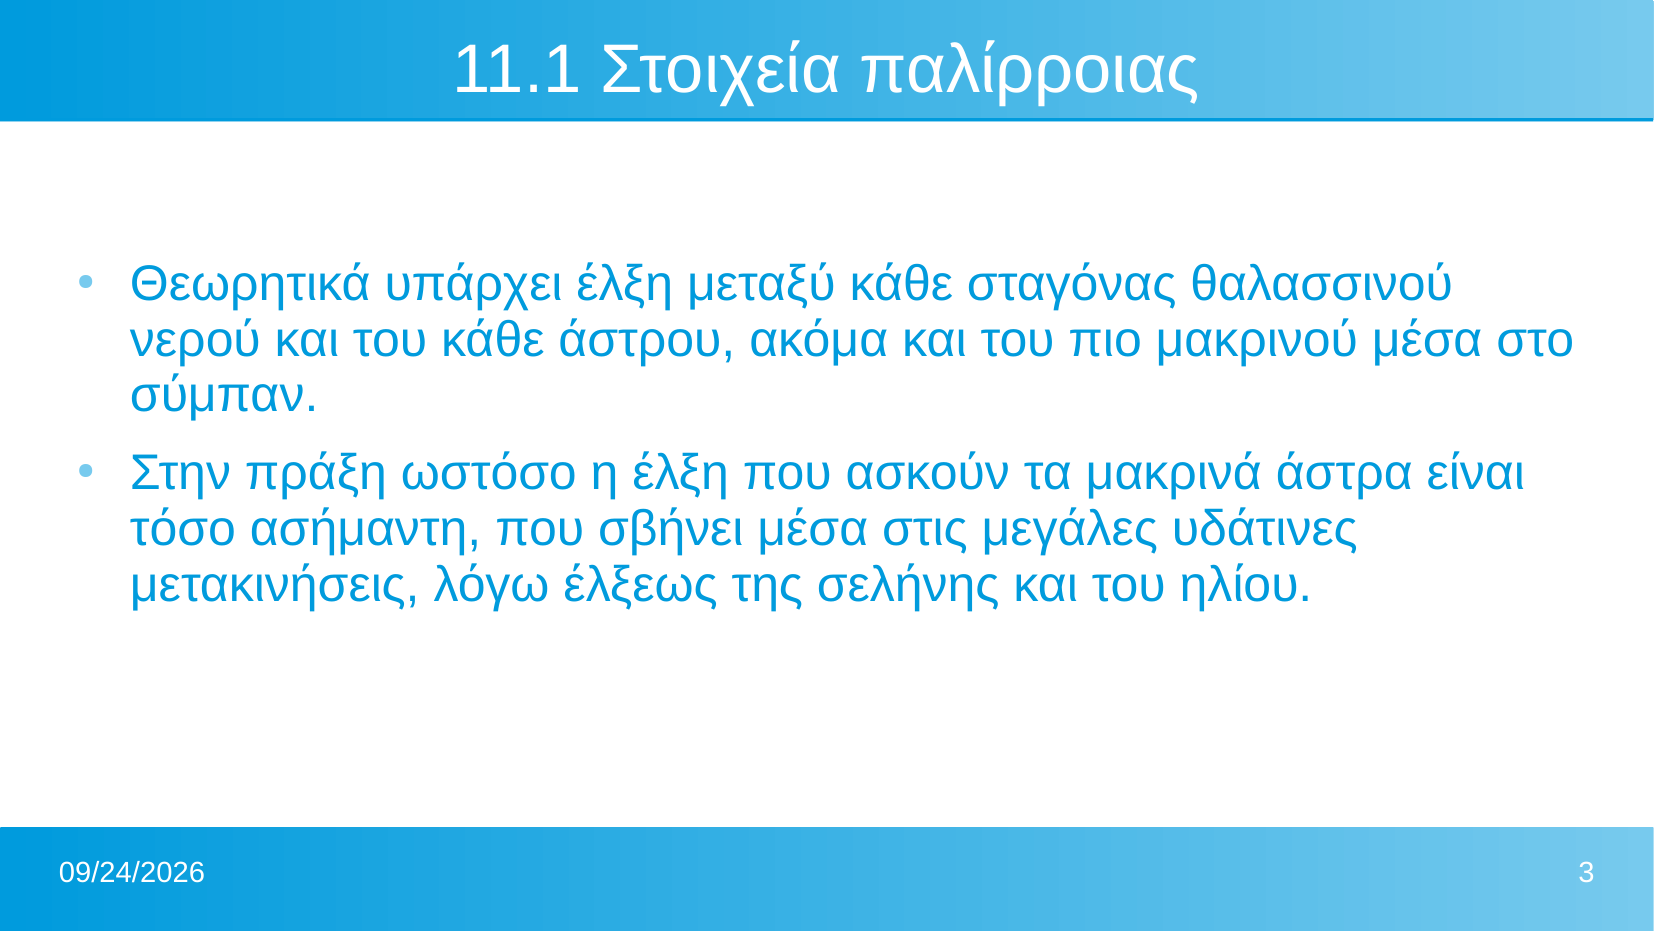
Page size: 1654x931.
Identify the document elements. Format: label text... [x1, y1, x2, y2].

list Θεωρητικά υπάρχει έλξη μεταξύ κάθε σταγόνας θαλασσινού νερού και του κάθε άστρου, ακόμα και του πιο μακρινού μέσα στο σύμπαν. Στην πράξη ωστόσο η έλξη που ασκούν τα μακρινά άστρα είναι τόσο ασήμαντη, που σβήνει μέσα στις μεγάλες υδάτινες μετακινήσεις, λόγω έλξεως της σελήνης και του ηλίου. [59, 177, 1595, 768]
title 11.1 Στοιχεία παλίρροιας [59, 29, 1595, 108]
